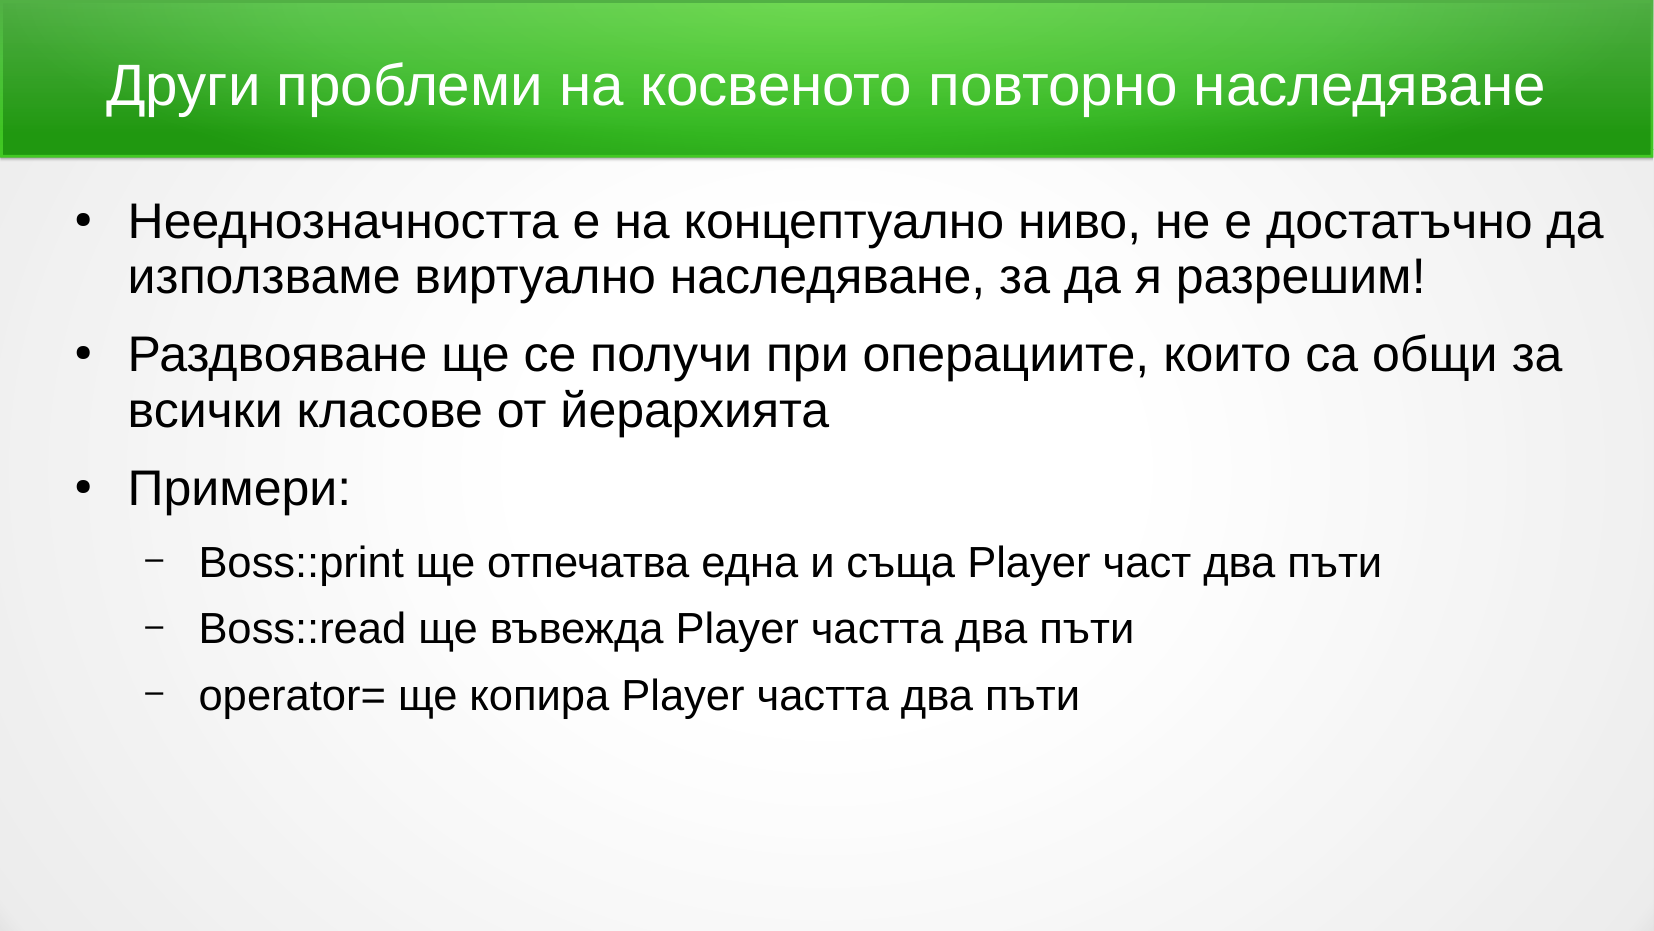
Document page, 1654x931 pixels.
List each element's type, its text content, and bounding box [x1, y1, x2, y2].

title Други проблеми на косвеното повторно наследяване [82, 36, 1571, 135]
list Нееднозначността е на концептуално ниво, не е достатъчно да използваме виртуално наследяване, за да я разрешим! Раздвояване ще се получи при операциите, които са общи за всички класове от йерархията Примери: Boss::print ще отпечатва една и съща Player част два пъти Boss::read ще въвежда Player частта два пъти operator= ще копира Player частта два пъти [56, 192, 1619, 898]
